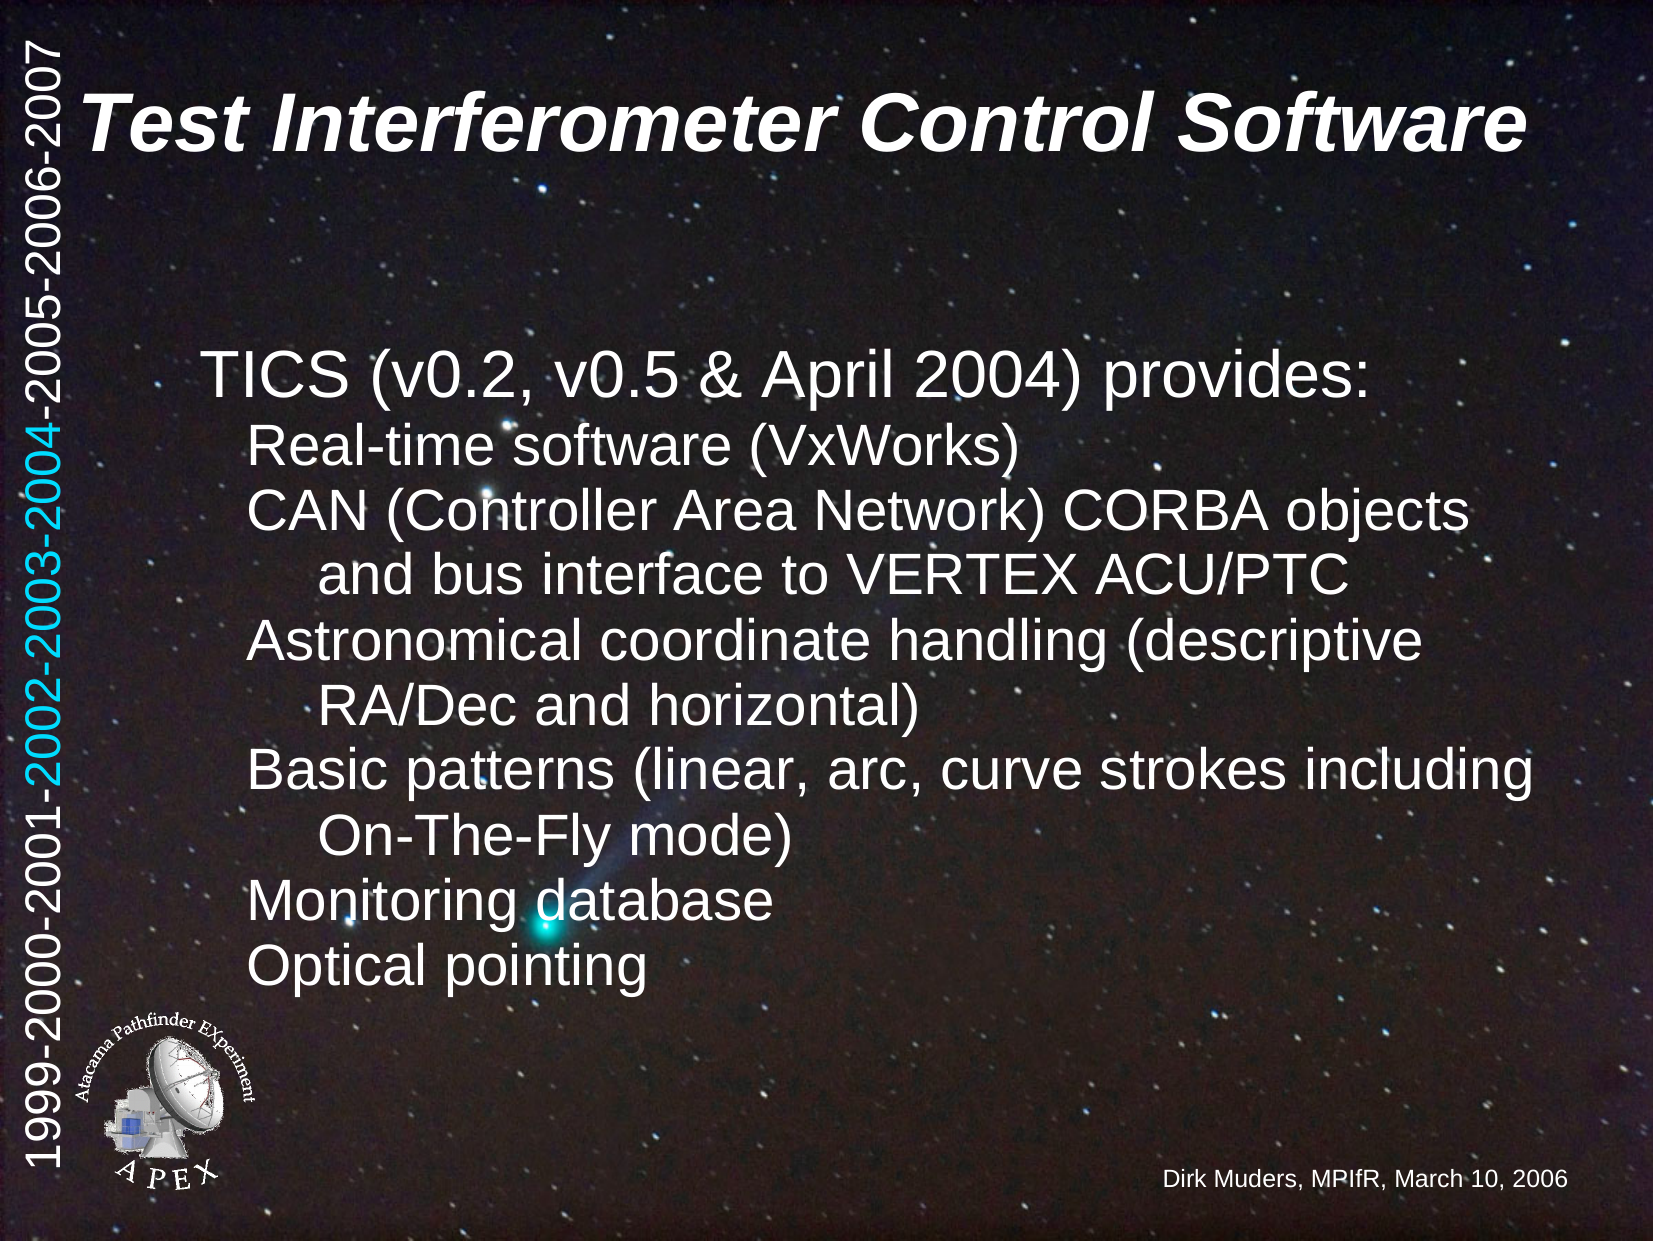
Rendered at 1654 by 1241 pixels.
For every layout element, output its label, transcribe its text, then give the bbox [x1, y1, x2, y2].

text_box 1999-2000-2001-2002-2003-2004-2005-2006-2007 [14, 38, 76, 1172]
title Test Interferometer Control Software [75, 19, 1534, 227]
list TICS (v0.2, v0.5 & April 2004) provides: Real-time software (VxWorks) CAN (Controller Area Network) CORBA objects and bus interface to VERTEX ACU/PTC Astronomical coordinate handling (descriptive RA/Dec and horizontal) Basic patterns (linear, arc, curve strokes including On-The-Fly mode) Monitoring database Optical pointing [187, 337, 1578, 1120]
picture [0, 0, 1653, 1241]
